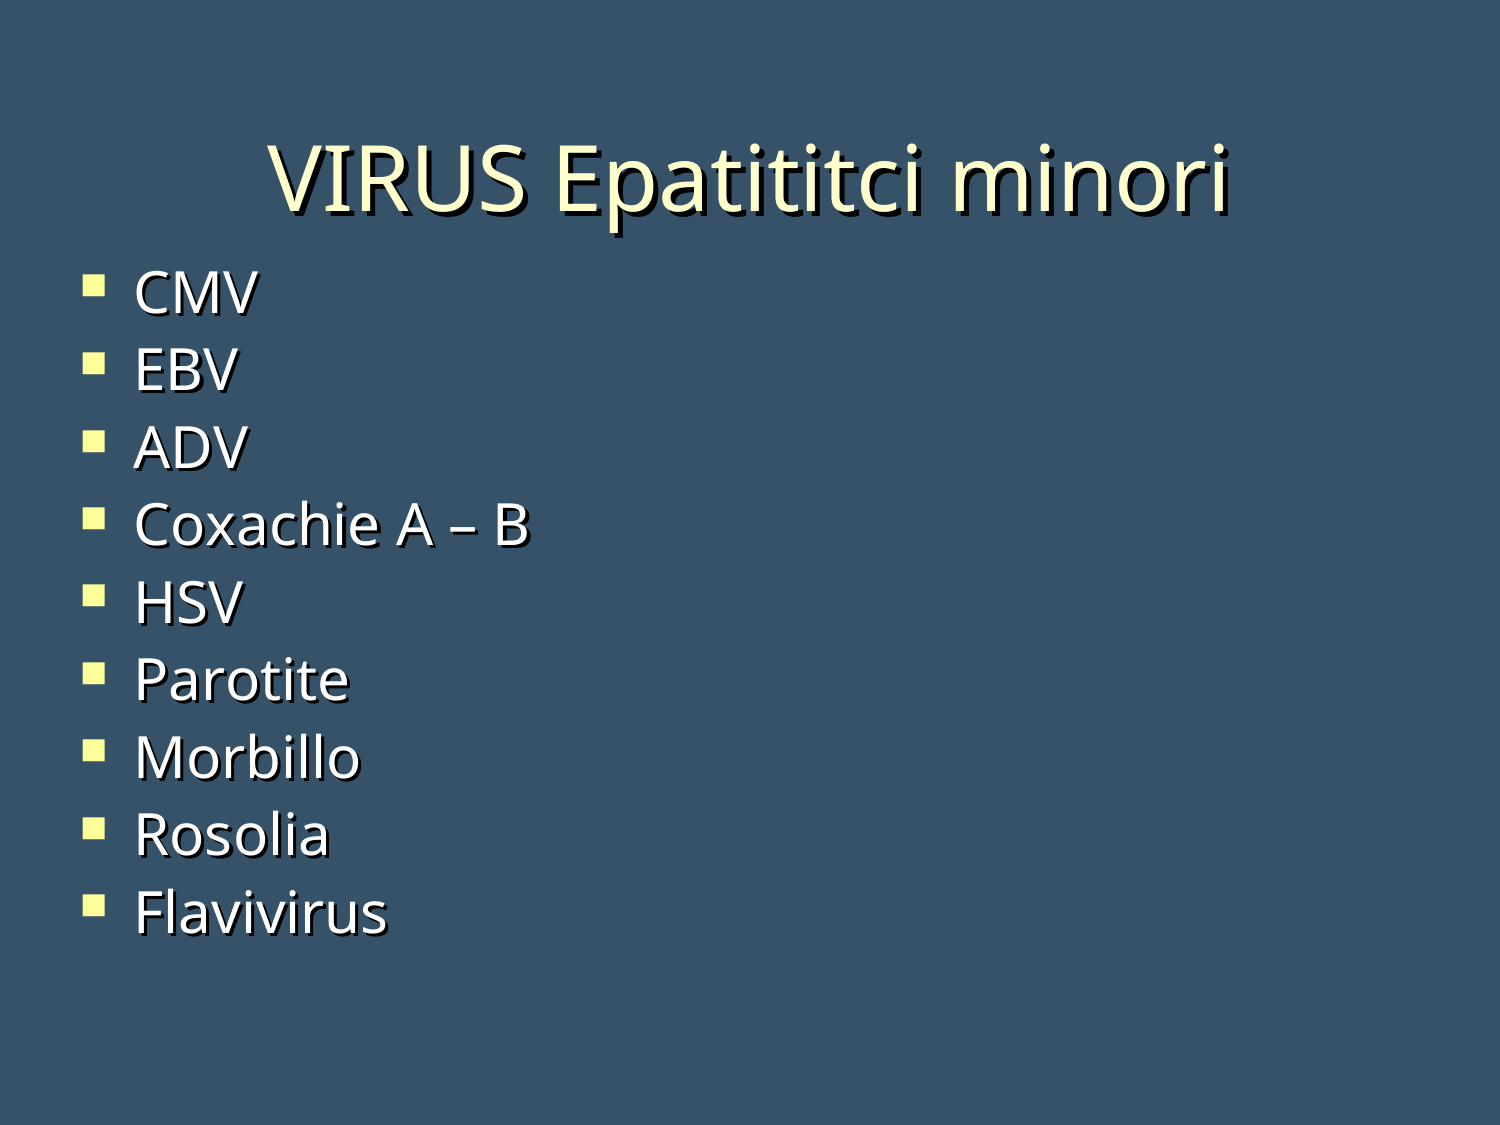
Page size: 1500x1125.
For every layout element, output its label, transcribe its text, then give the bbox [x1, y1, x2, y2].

text_box VIRUS Epatititci minori [75, 62, 1426, 255]
text_box CMV EBV ADV Coxachie A – B HSV Parotite Morbillo Rosolia Flavivirus [64, 255, 1426, 1000]
